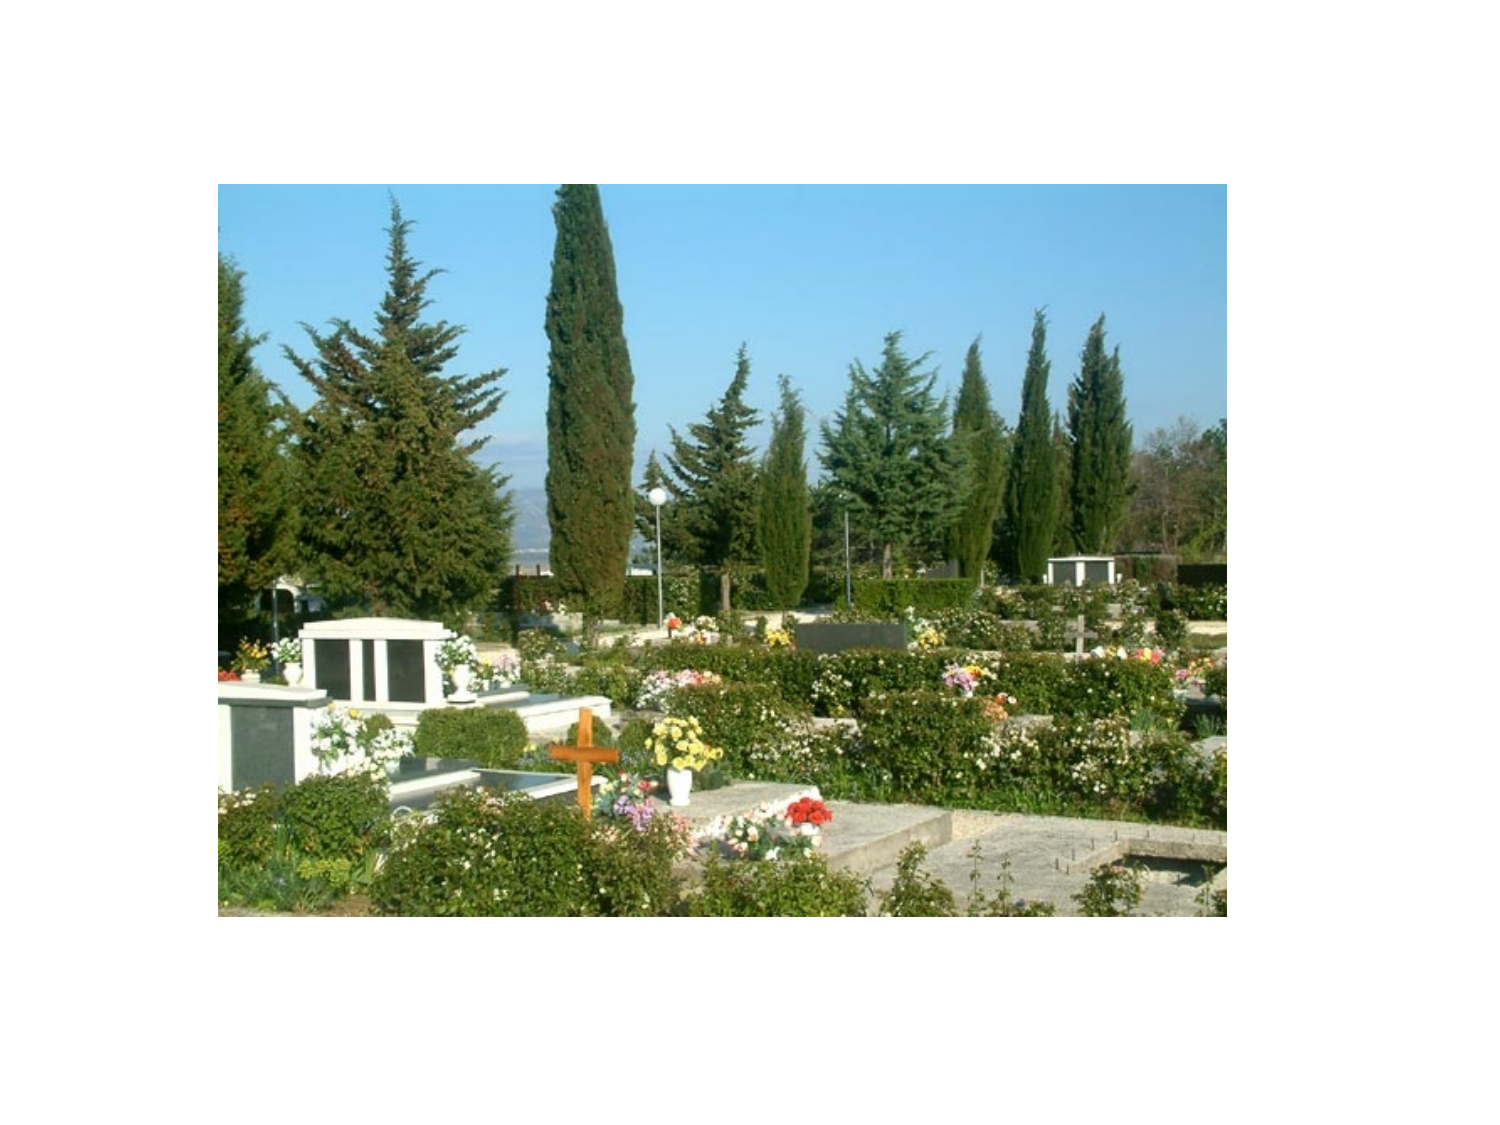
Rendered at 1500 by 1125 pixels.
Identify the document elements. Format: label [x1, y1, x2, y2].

picture [218, 184, 1227, 917]
